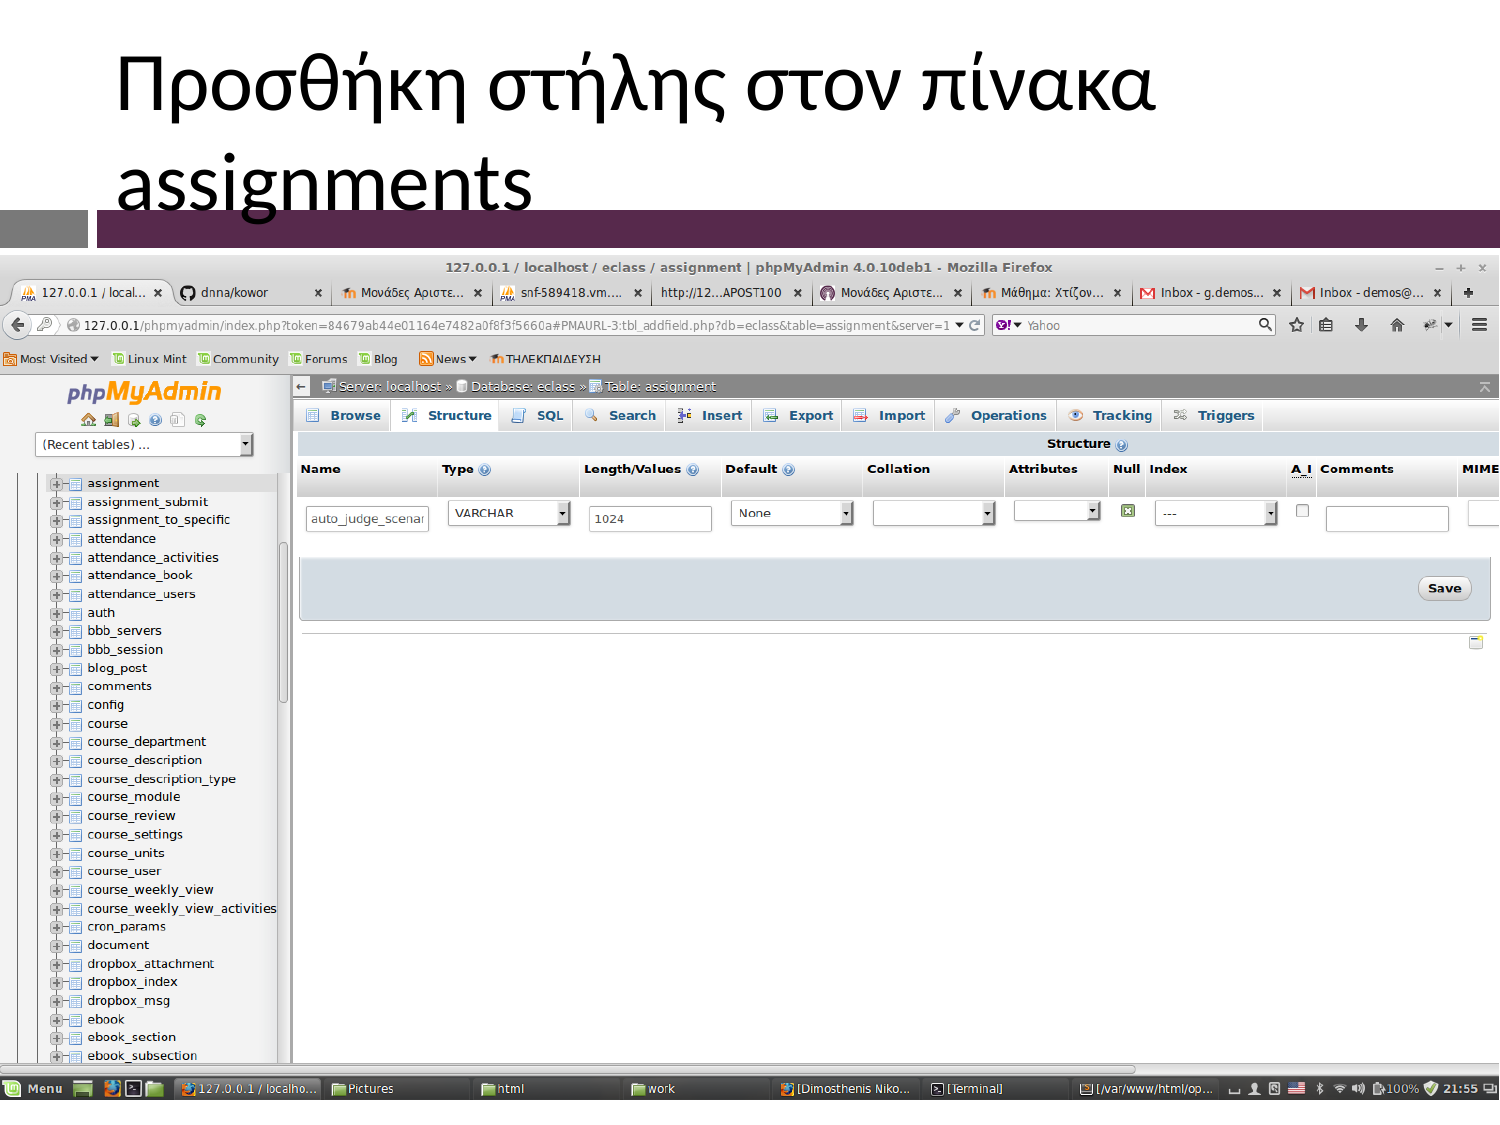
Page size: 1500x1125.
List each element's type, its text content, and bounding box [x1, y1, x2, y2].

picture [0, 255, 1499, 1100]
title Προσθήκη στήλης στον πίνακα assignments [100, 19, 1438, 182]
